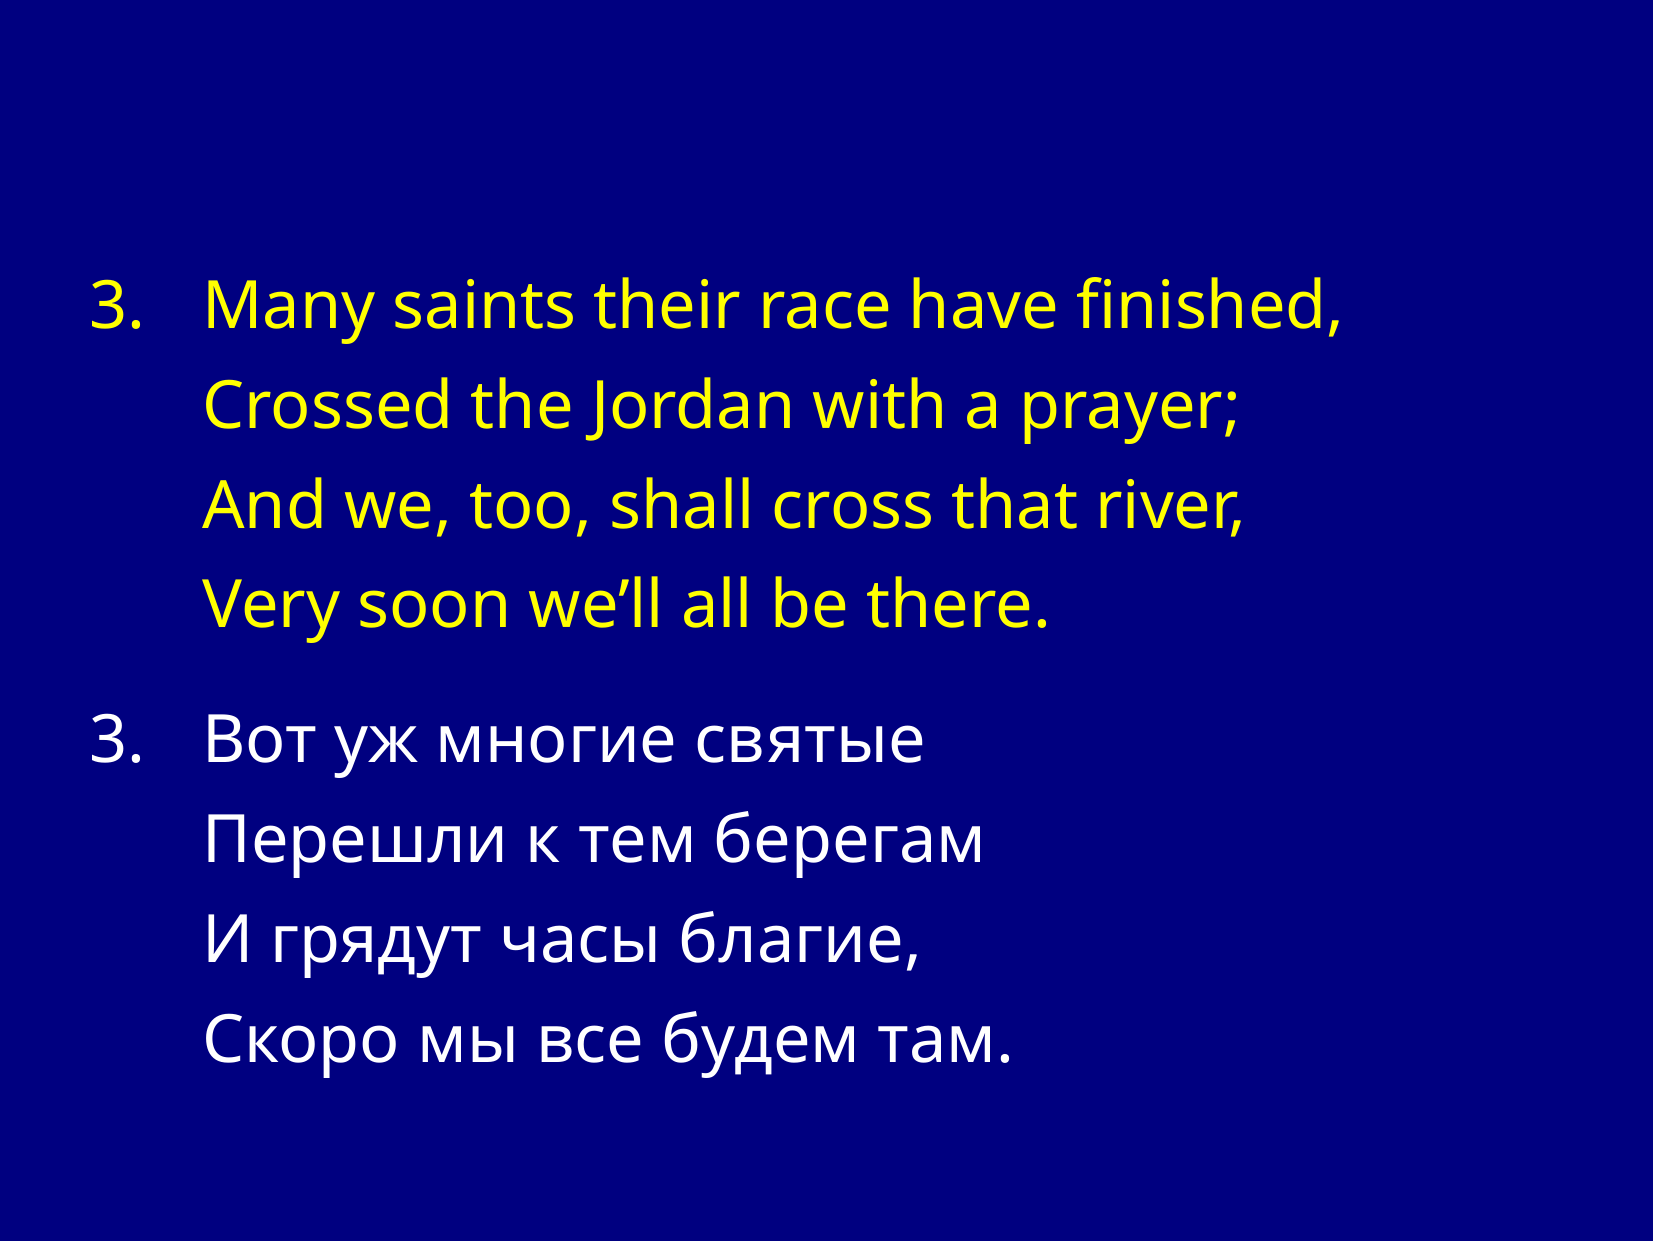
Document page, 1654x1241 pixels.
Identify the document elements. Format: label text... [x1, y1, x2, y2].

text_box 3. Many saints their race have finished, Crossed the Jordan with a prayer; And we, too, shall cross that river, Very soon we’ll all be there. [75, 150, 1576, 638]
text_box 3. Вот уж многие святые Перешли к тем берегам И грядут часы благие, Скоро мы все будем там. [75, 675, 1576, 1163]
